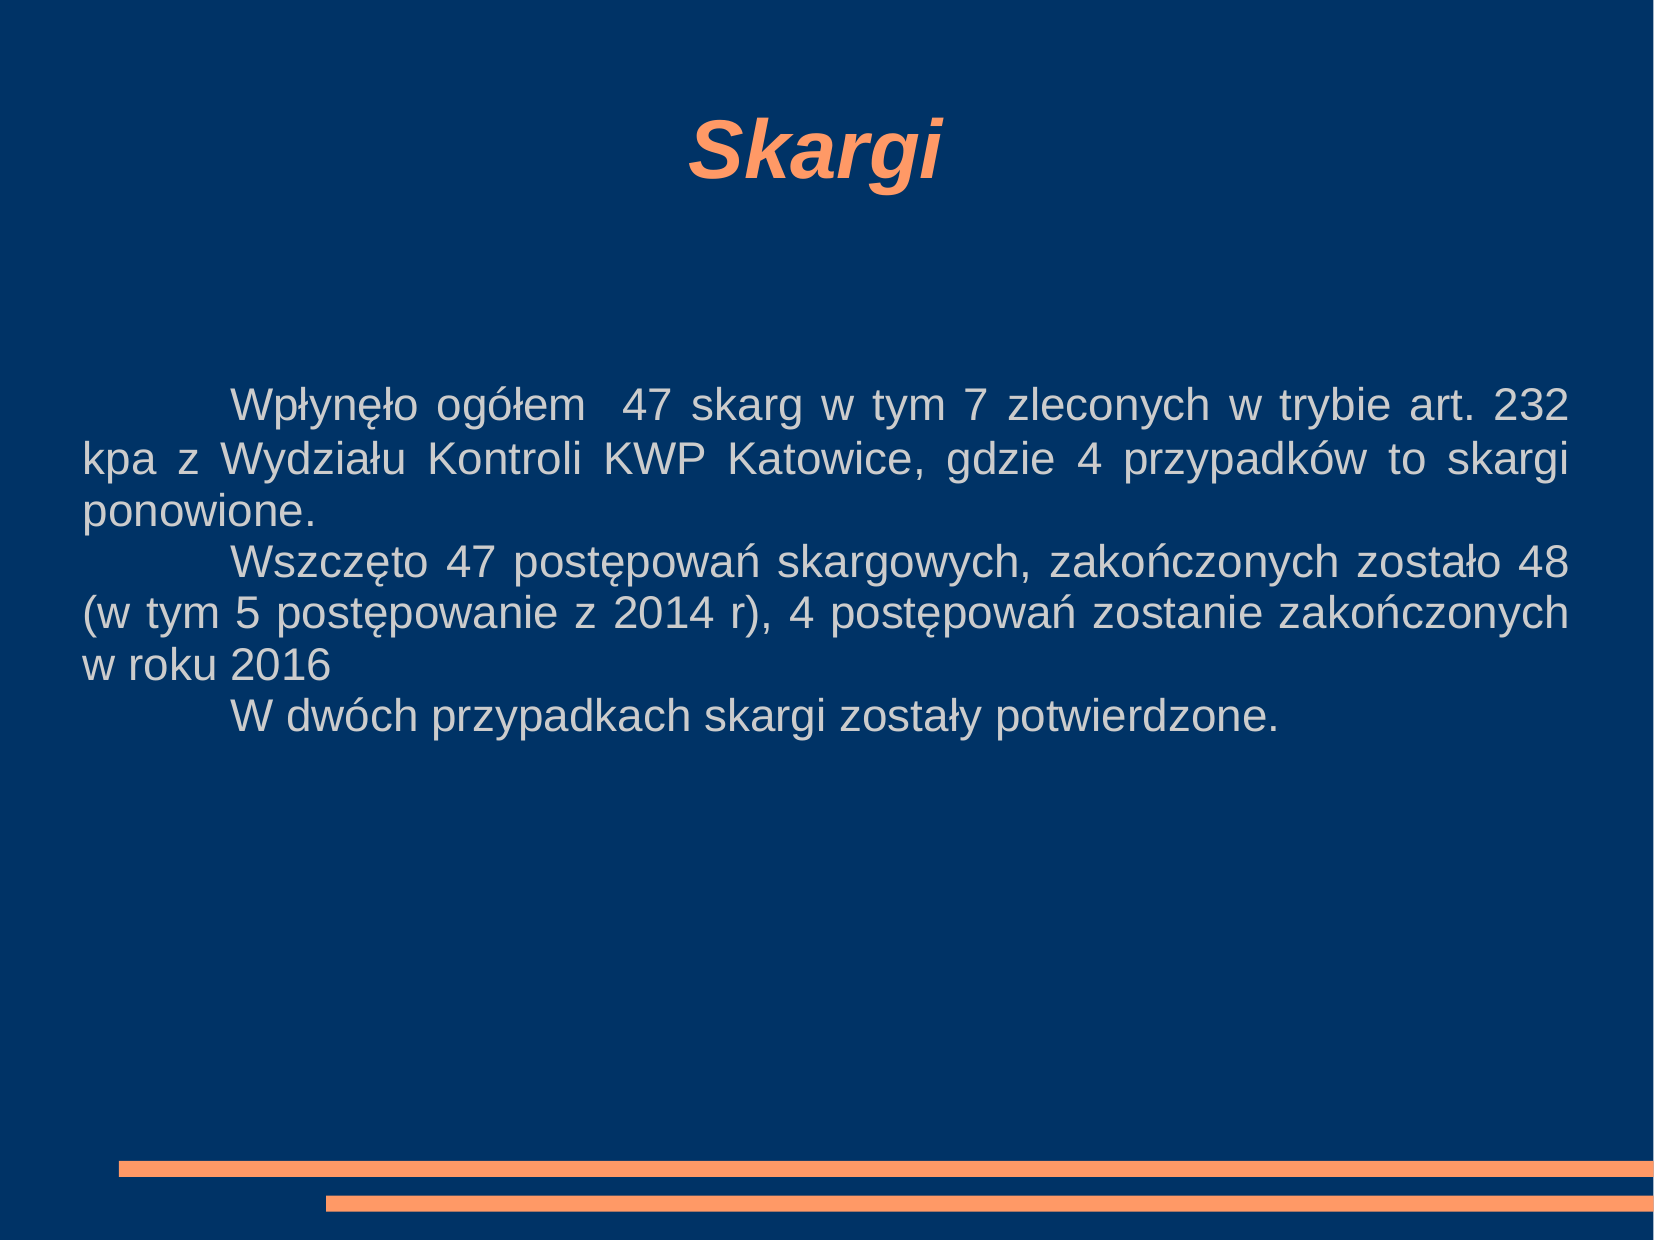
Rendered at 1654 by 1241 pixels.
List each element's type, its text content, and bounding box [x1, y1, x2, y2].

subtitle Wpłynęło ogółem 47 skarg w tym 7 zleconych w trybie art. 232 kpa z Wydziału Kontroli KWP Katowice, gdzie 4 przypadków to skargi ponowione. Wszczęto 47 postępowań skargowych, zakończonych zostało 48 (w tym 5 postępowanie z 2014 r), 4 postępowań zostanie zakończonych w roku 2016 W dwóch przypadkach skargi zostały potwierdzone. [82, 209, 1571, 1028]
title Skargi [121, 46, 1534, 209]
